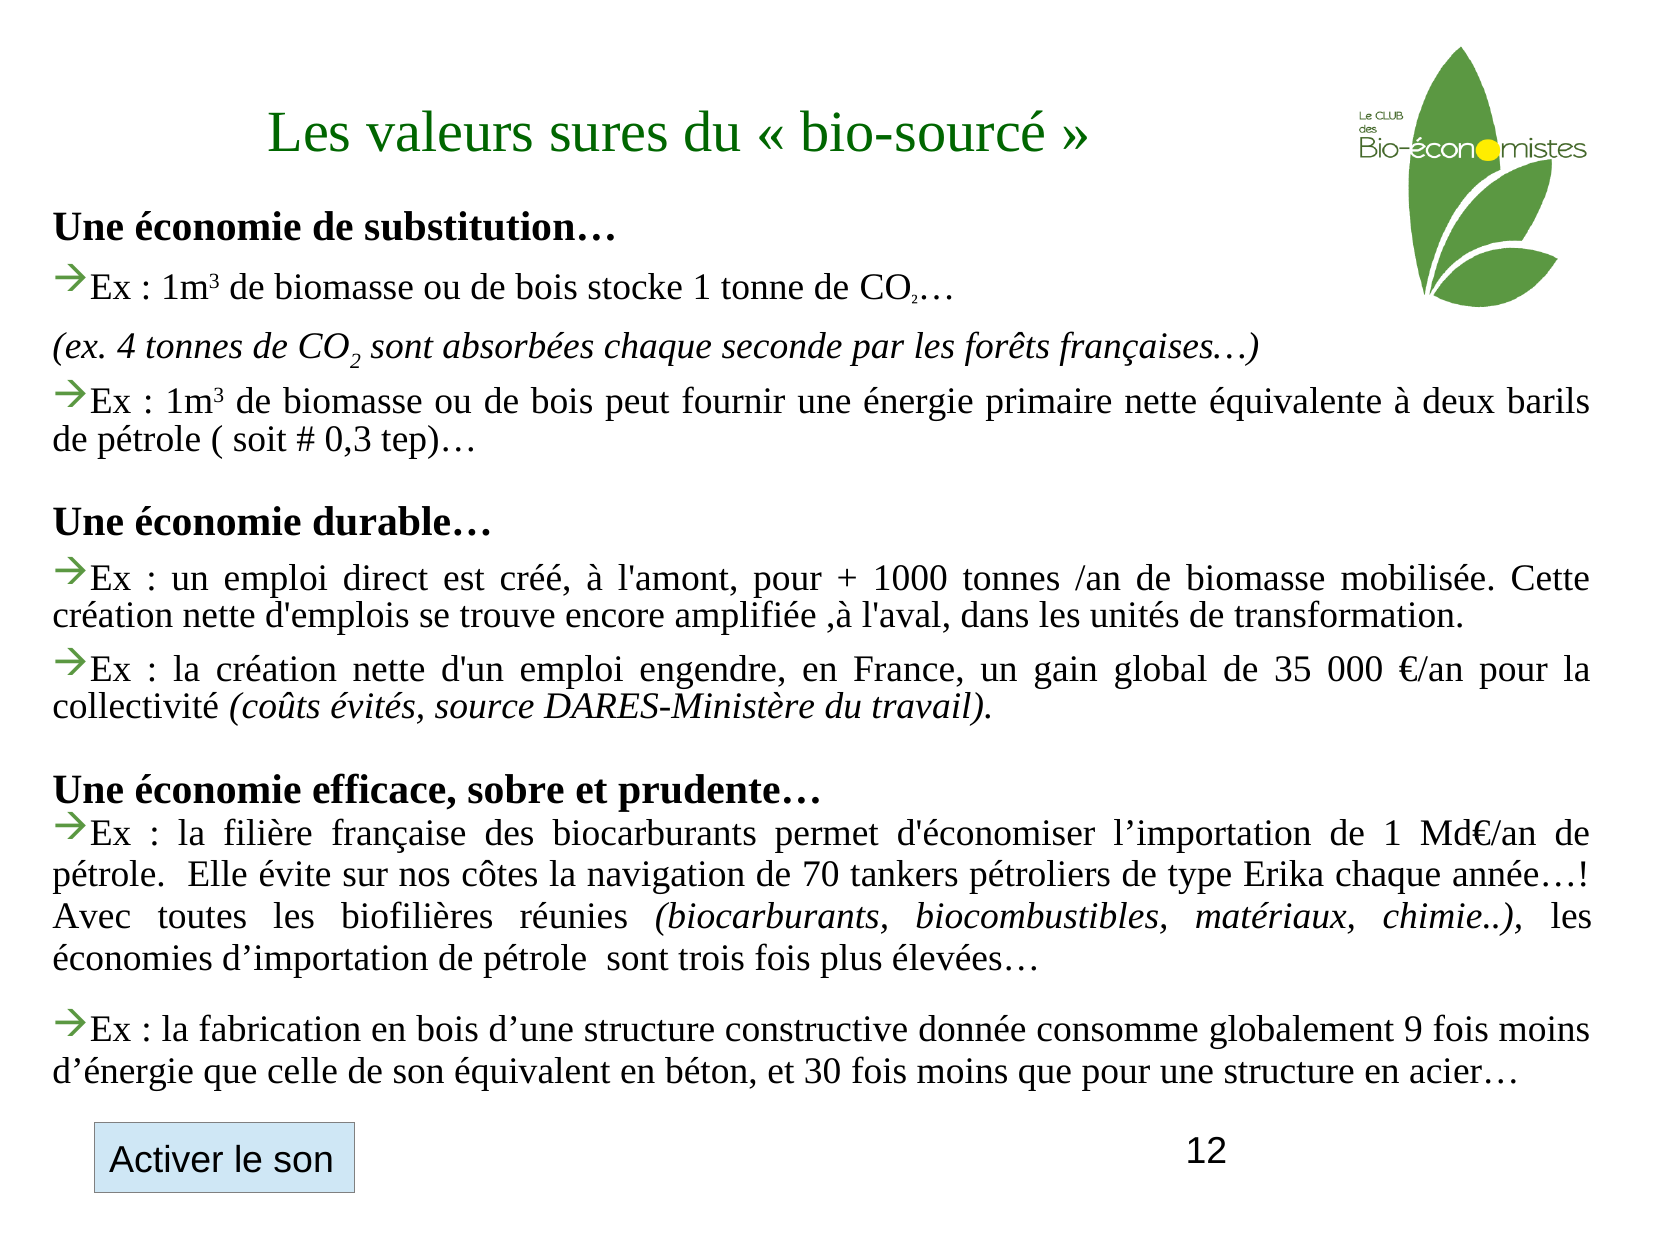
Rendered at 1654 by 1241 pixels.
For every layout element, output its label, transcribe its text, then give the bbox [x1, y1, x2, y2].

text_box Activer le son [94, 1122, 355, 1193]
text_box <numéro> [1185, 1129, 1560, 1204]
text_box Les valeurs sures du « bio-sourcé » [0, 64, 1358, 195]
text_box Une économie de substitution… Ex : 1m3 de biomasse ou de bois stocke 1 tonne de CO²… (ex. 4 tonnes de CO2 sont absorbées chaque seconde par les forêts françaises…) Ex : 1m3 de biomasse ou de bois peut fournir une énergie primaire nette équivalente à deux barils de pétrole ( soit # 0,3 tep)… Une économie durable… Ex : un emploi direct est créé, à l'amont, pour + 1000 tonnes /an de biomasse mobilisée. Cette création nette d'emplois se trouve encore amplifiée ,à l'aval, dans les unités de transformation. Ex : la création nette d'un emploi engendre, en France, un gain global de 35 000 €/an pour la collectivité (coûts évités, source DARES-Ministère du travail). Une économie efficace, sobre et prudente… Ex : la filière française des biocarburants permet d'économiser l’importation de 1 Md€/an de pétrole. Elle évite sur nos côtes la navigation de 70 tankers pétroliers de type Erika chaque année…! Avec toutes les biofilières réunies (biocarburants, biocombustibles, matériaux, chimie..), les économies d’importation de pétrole sont trois fois plus élevées… Ex : la fabrication en bois d’une structure constructive donnée consomme globalement 9 fois moins d’énergie que celle de son équivalent en béton, et 30 fois moins que pour une structure en acier… [37, 200, 1608, 1100]
picture [1358, 29, 1606, 200]
